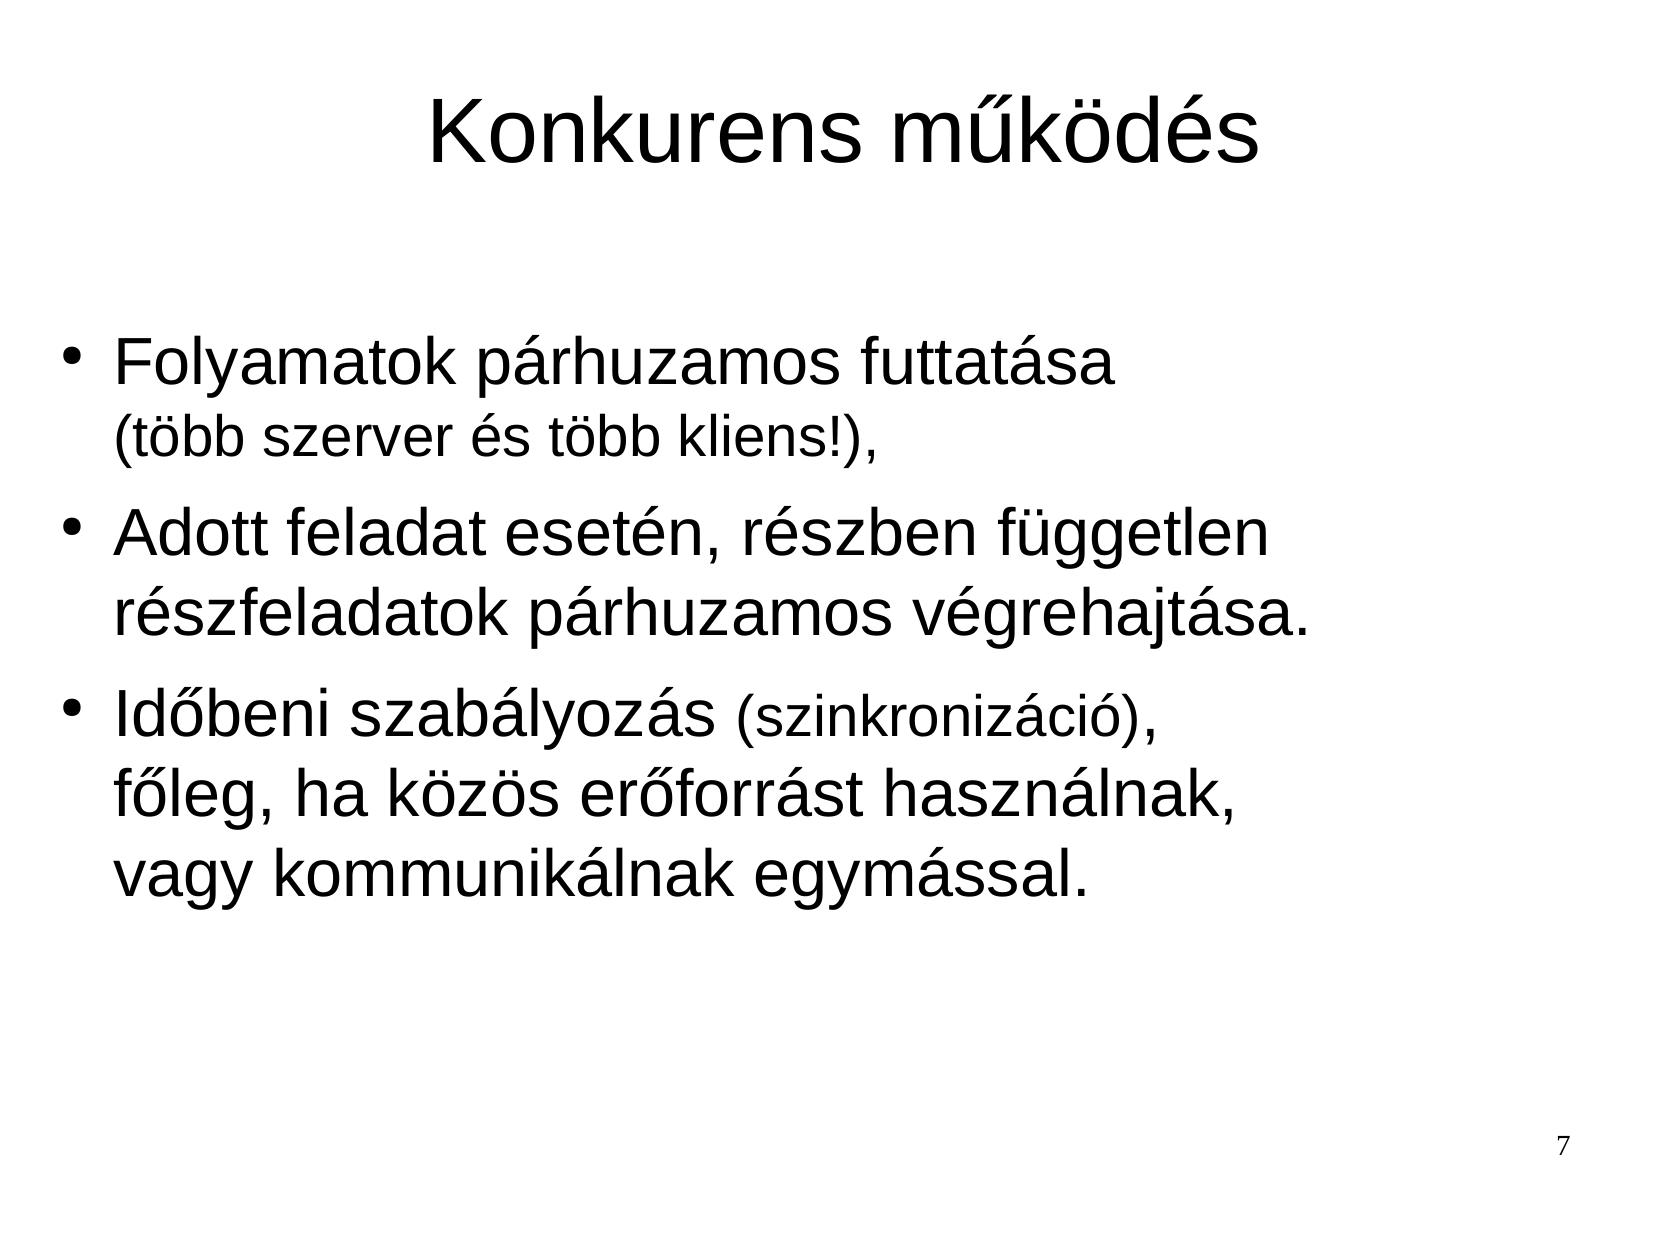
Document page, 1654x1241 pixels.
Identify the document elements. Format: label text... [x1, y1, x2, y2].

list Folyamatok párhuzamos futtatása (több szerver és több kliens!), Adott feladat esetén, részben független részfeladatok párhuzamos végrehajtása. Időbeni szabályozás (szinkronizáció), főleg, ha közös erőforrást használnak, vagy kommunikálnak egymással. [27, 310, 1590, 1012]
title Konkurens működés [124, 22, 1530, 230]
